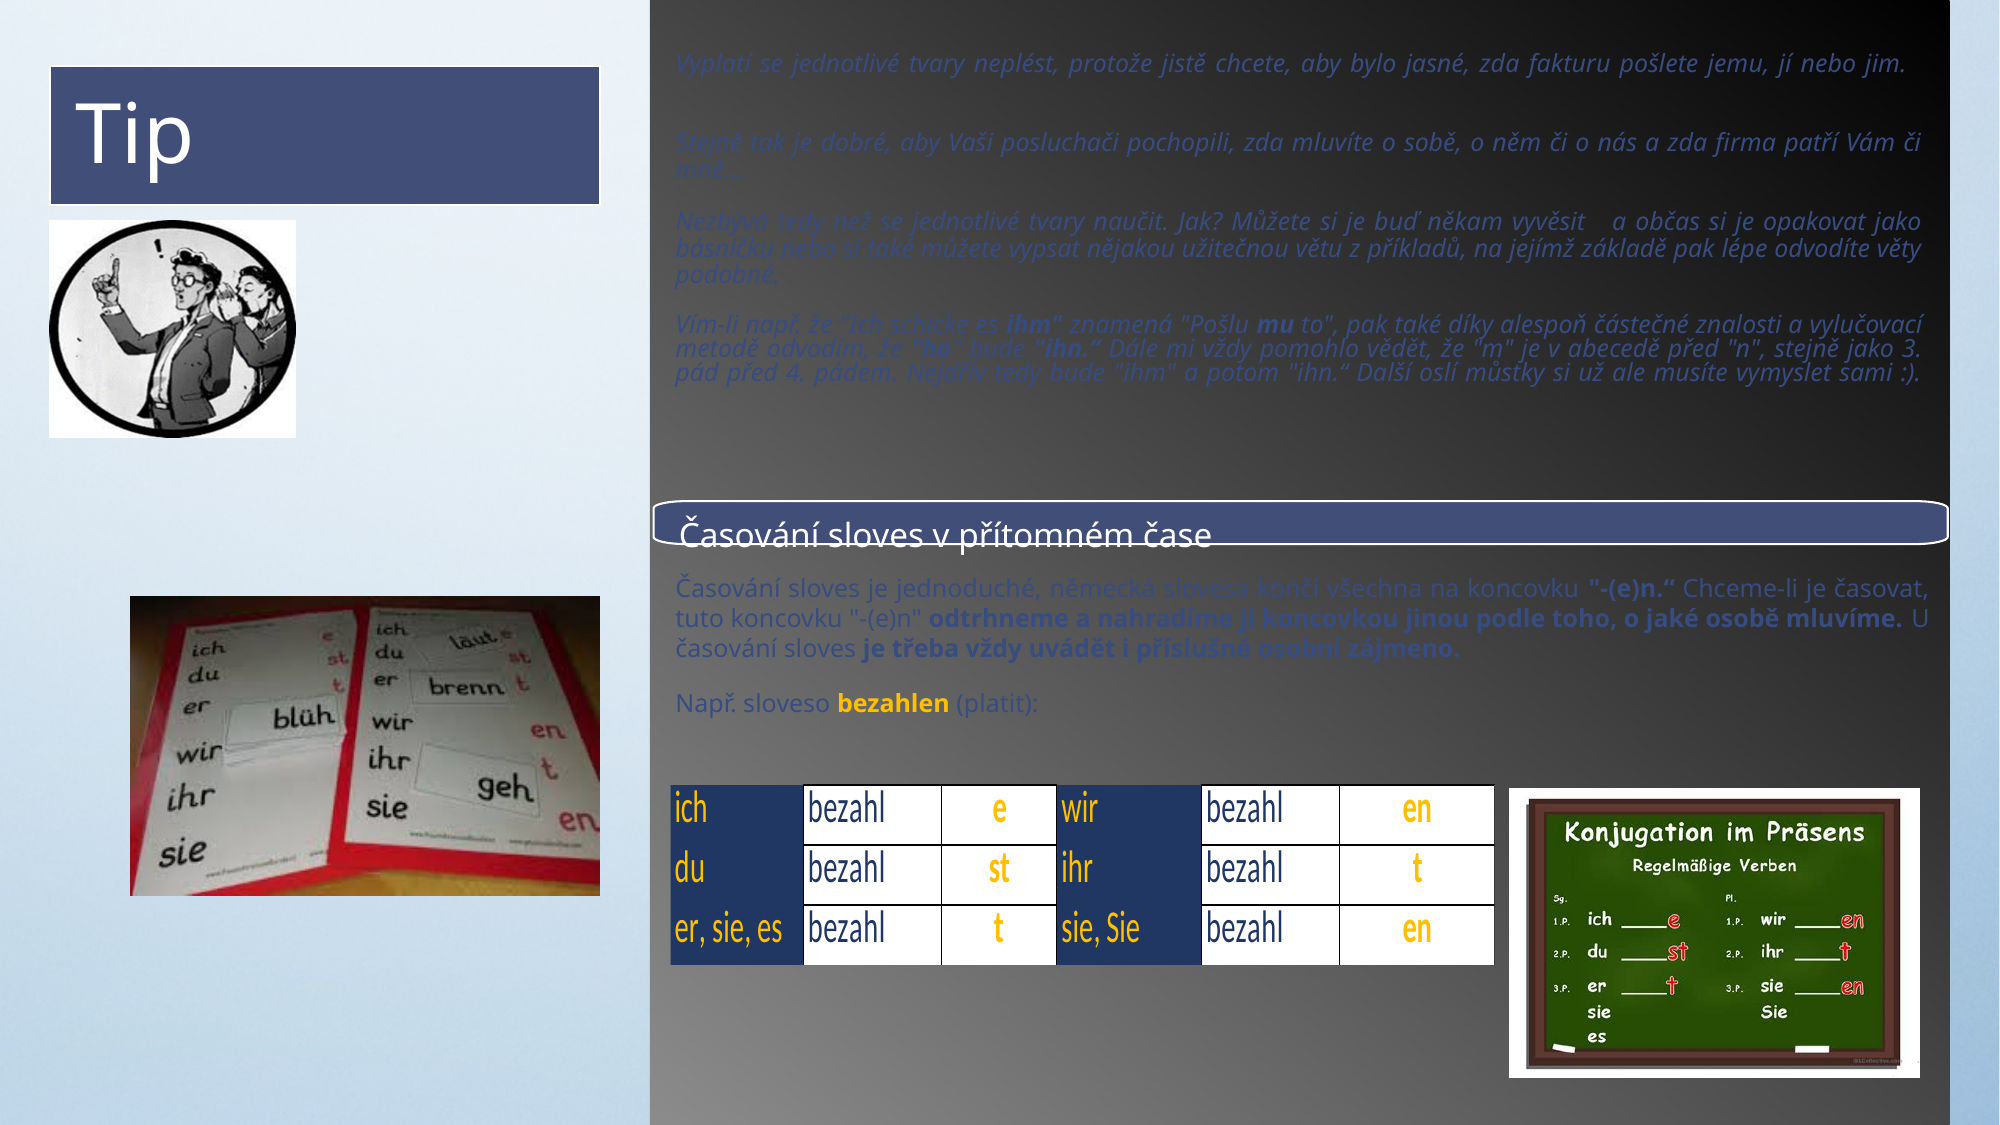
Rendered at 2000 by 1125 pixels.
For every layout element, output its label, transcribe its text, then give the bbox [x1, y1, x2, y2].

text_box Časování sloves v přítomném čase [653, 501, 1948, 545]
list Vyplatí se jednotlivé tvary neplést, protože jistě chcete, aby bylo jasné, zda fakturu pošlete jemu, jí nebo jim. Stejně tak je dobré, aby Vaši posluchači pochopili, zda mluvíte o sobě, o něm či o nás a zda firma patří Vám či mně... Nezbývá tedy než se jednotlivé tvary naučit. Jak? Můžete si je buď někam vyvěsit a občas si je opakovat jako básničku nebo si také můžete vypsat nějakou užitečnou větu z příkladů, na jejímž základě pak lépe odvodíte věty podobné. Vím-li např. že "Ich schicke es ihm" znamená "Pošlu mu to", pak také díky alespoň částečné znalosti a vylučovací metodě odvodím, že "ho" bude "ihn.“ Dále mi vždy pomohlo vědět, že "m" je v abecedě před "n", stejně jako 3. pád před 4. pádem. Nejdřív tedy bude "ihm" a potom "ihn.“ Další oslí můstky si už ale musíte vymyslet sami :). [655, 41, 1950, 536]
picture [1509, 788, 1920, 1078]
picture [130, 596, 600, 896]
picture [49, 220, 600, 563]
text_box Časování sloves je jednoduché, německá slovesa končí všechna na koncovku "-(e)n.“ Chceme-li je časovat, tuto koncovku "-(e)n" odtrhneme a nahradíme ji koncovkou jinou podle toho, o jaké osobě mluvíme. U časování sloves je třeba vždy uvádět i příslušné osobní zájmeno. Např. sloveso bezahlen (platit): [655, 562, 1950, 1084]
title Tip [50, 66, 600, 206]
picture [669, 783, 1496, 967]
